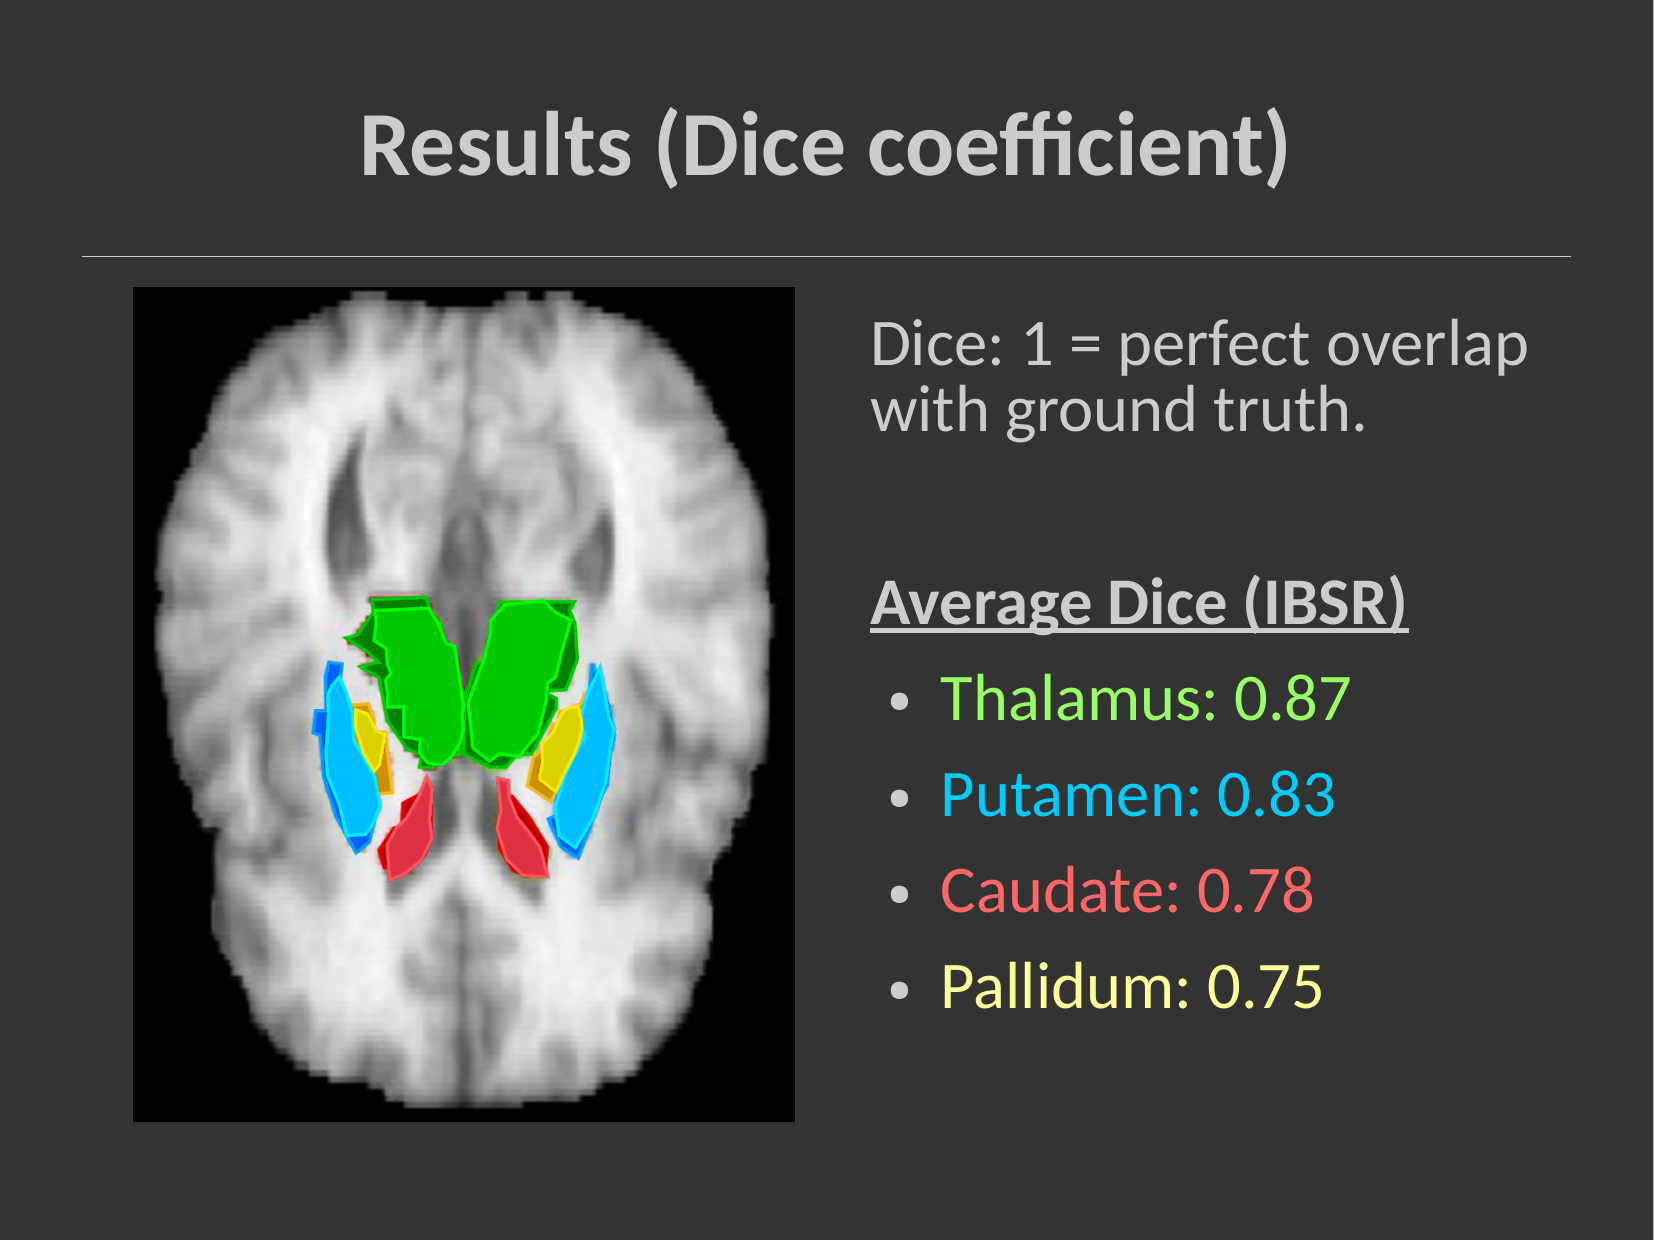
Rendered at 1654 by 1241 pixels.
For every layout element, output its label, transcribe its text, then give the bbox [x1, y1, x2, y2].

title Results (Dice coefficient) [82, 49, 1571, 257]
list Dice: 1 = perfect overlap with ground truth. Average Dice (IBSR) Thalamus: 0.87 Putamen: 0.83 Caudate: 0.78 Pallidum: 0.75 [870, 315, 1571, 1111]
picture [133, 287, 795, 1122]
